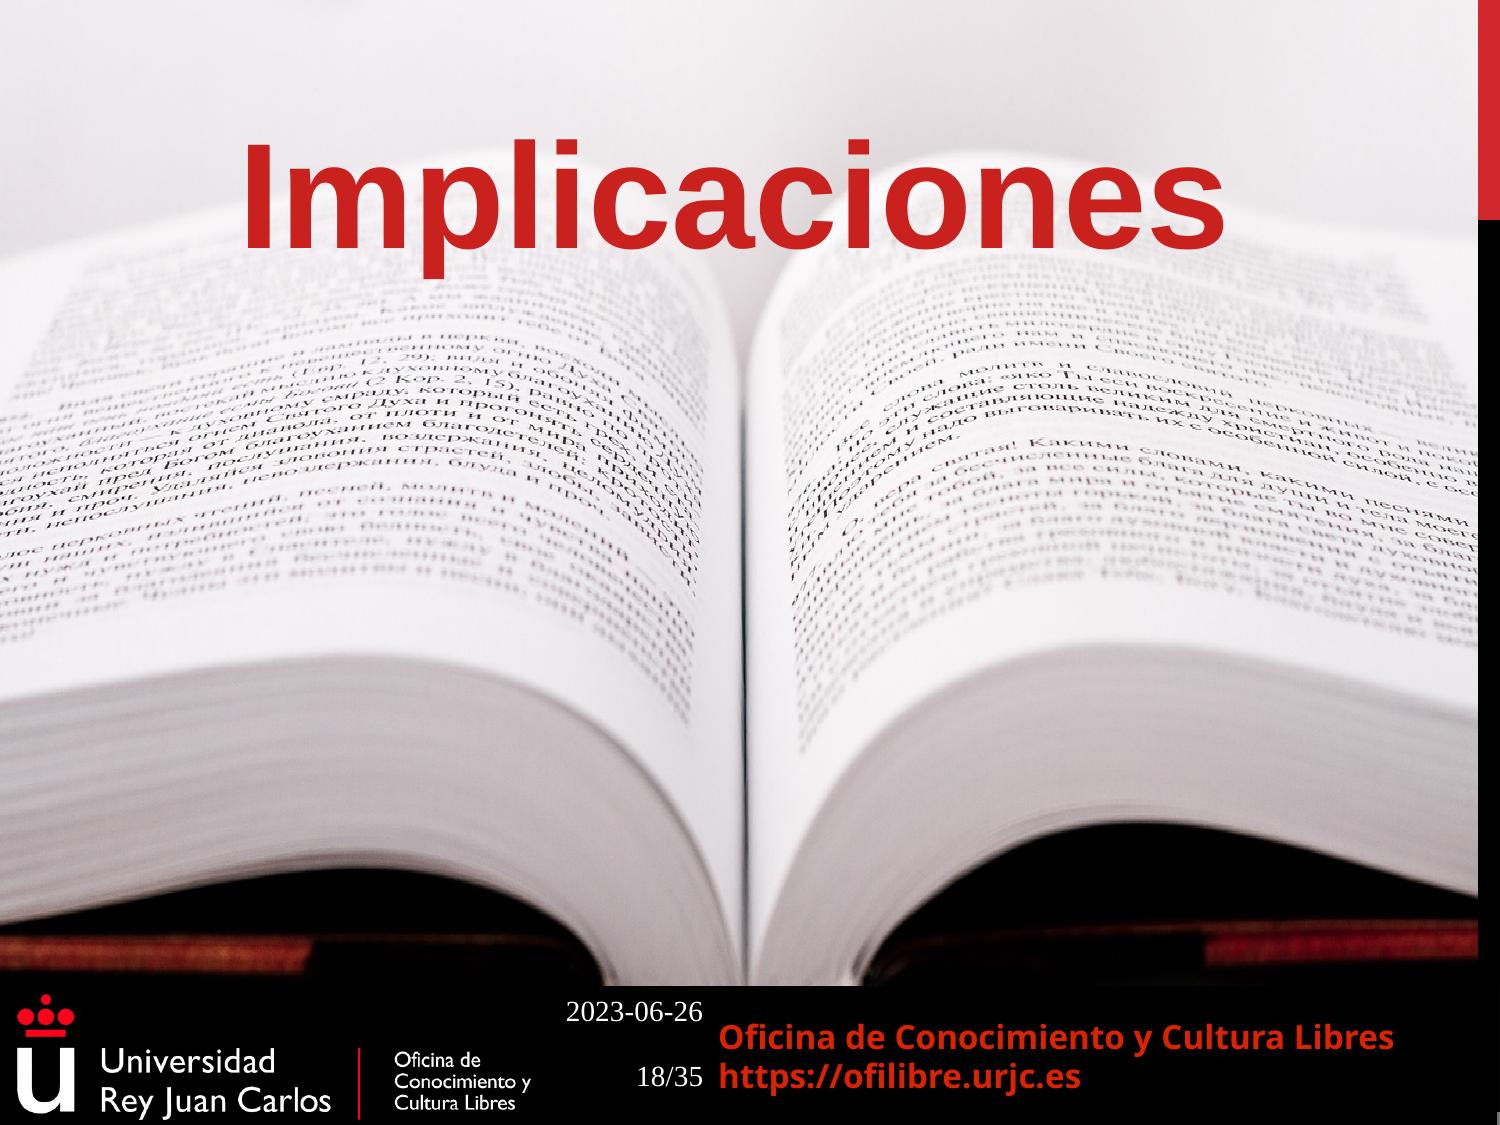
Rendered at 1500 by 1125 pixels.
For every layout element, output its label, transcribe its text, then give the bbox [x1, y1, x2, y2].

title [75, 389, 1425, 578]
picture [17, 994, 531, 1120]
picture [0, 0, 1478, 986]
text_box Implicaciones [120, 104, 1351, 455]
